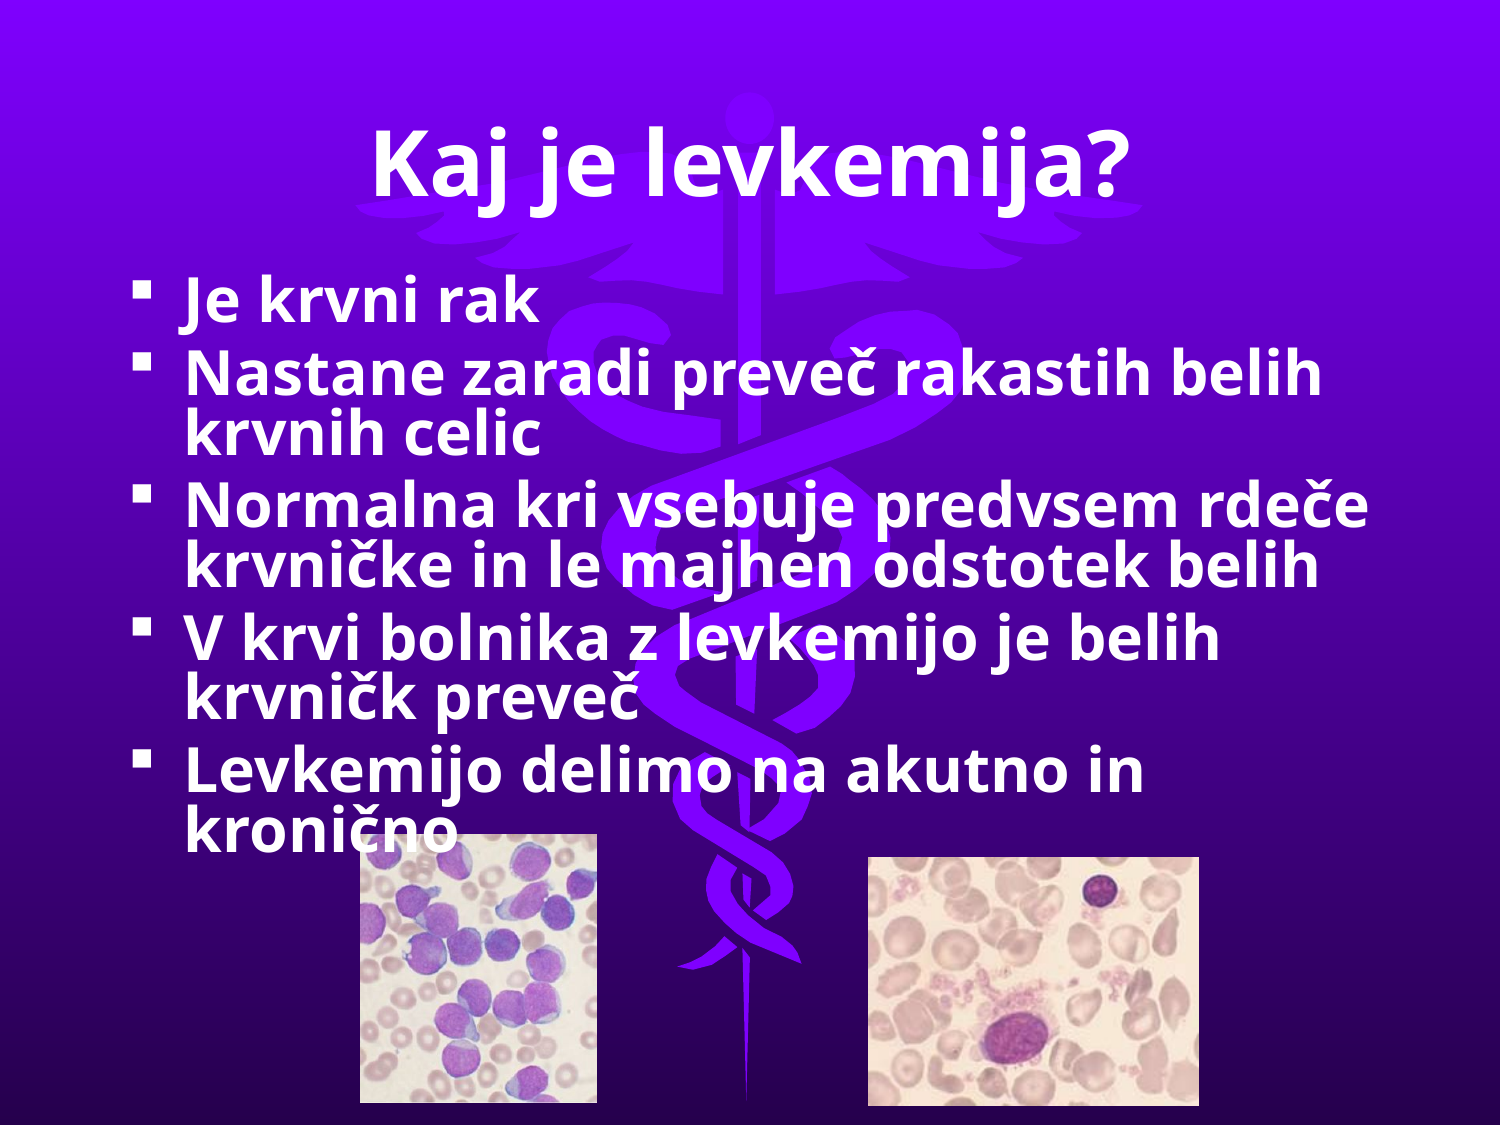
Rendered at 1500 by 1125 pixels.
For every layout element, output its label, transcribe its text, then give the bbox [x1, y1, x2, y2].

title Kaj je levkemija? [112, 65, 1388, 254]
picture [360, 976, 597, 1103]
picture [868, 976, 1199, 1106]
list Je krvni rak Nastane zaradi preveč rakastih belih krvnih celic Normalna kri vsebuje predvsem rdeče krvničke in le majhen odstotek belih V krvi bolnika z levkemijo je belih krvničk preveč Levkemijo delimo na akutno in kronično [112, 267, 1388, 976]
